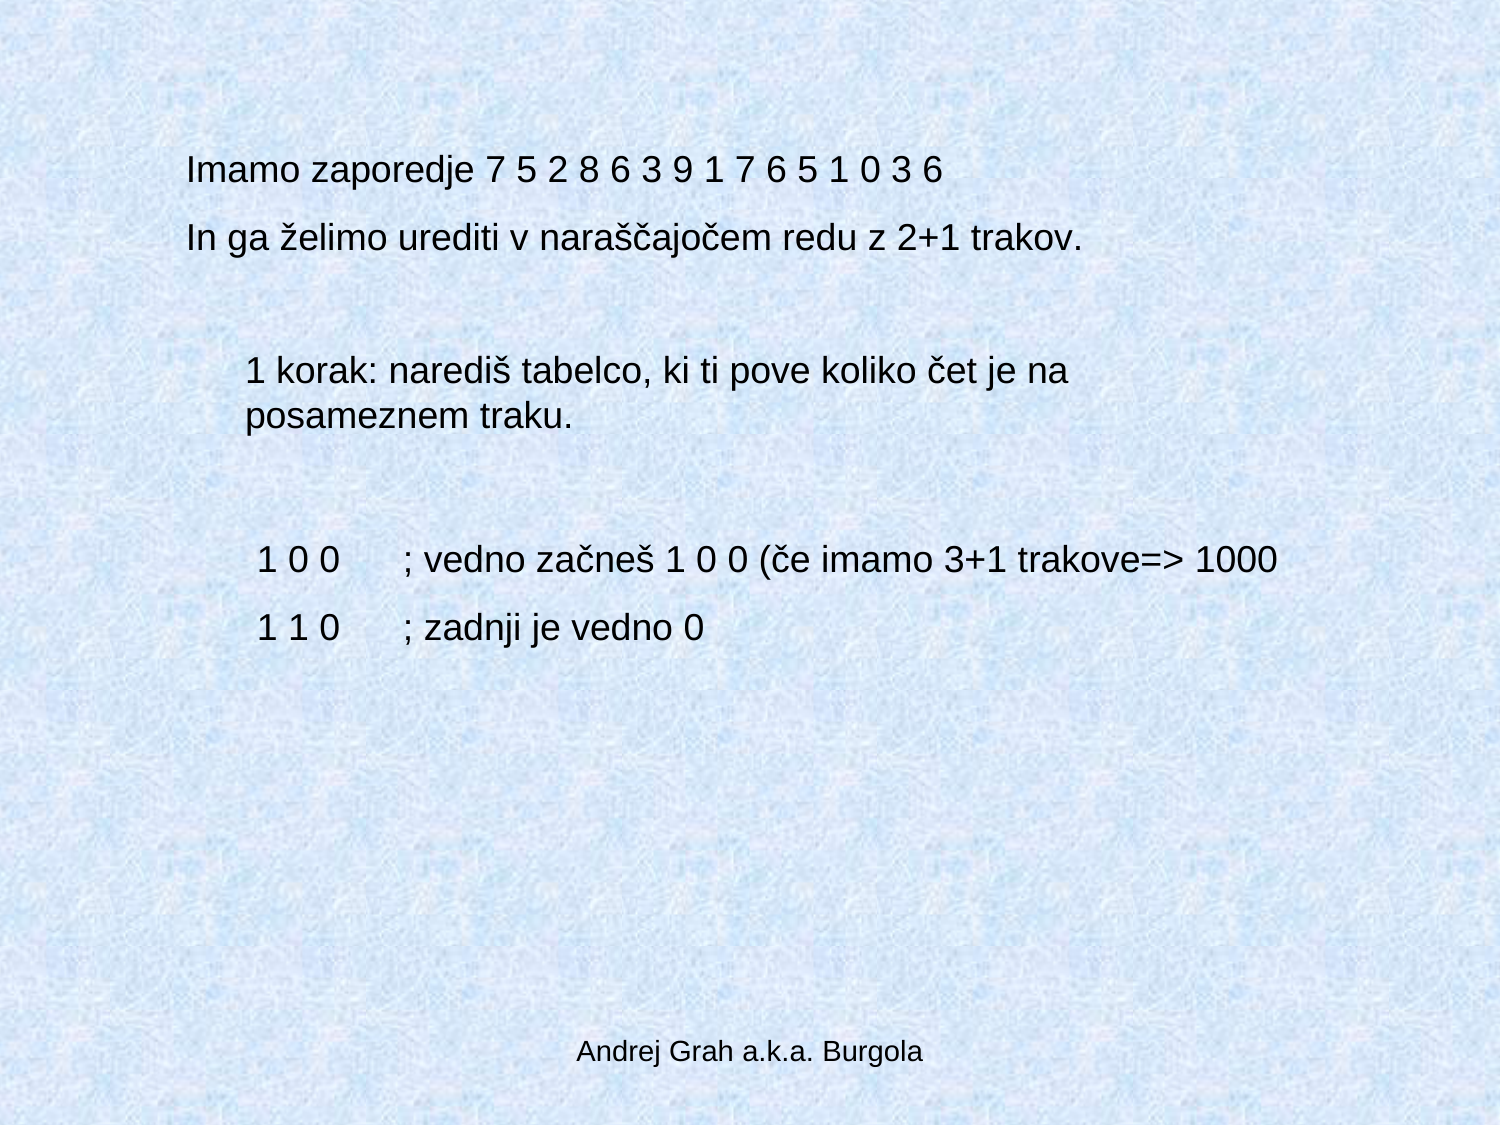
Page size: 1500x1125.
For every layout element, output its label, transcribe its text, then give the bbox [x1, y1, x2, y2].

text_box 1 korak: narediš tabelco, ki ti pove koliko čet je na posameznem traku. [230, 337, 1223, 444]
text_box Imamo zaporedje 7 5 2 8 6 3 9 1 7 6 5 1 0 3 6 In ga želimo urediti v naraščajočem redu z 2+1 trakov. [171, 137, 1223, 267]
picture [0, 0, 1500, 1125]
text_box Andrej Grah a.k.a. Burgola [512, 1024, 988, 1103]
text_box 1 0 0 ; vedno začneš 1 0 0 (če imamo 3+1 trakove=> 1000 1 1 0 ; zadnji je vedno 0 [242, 527, 1400, 656]
